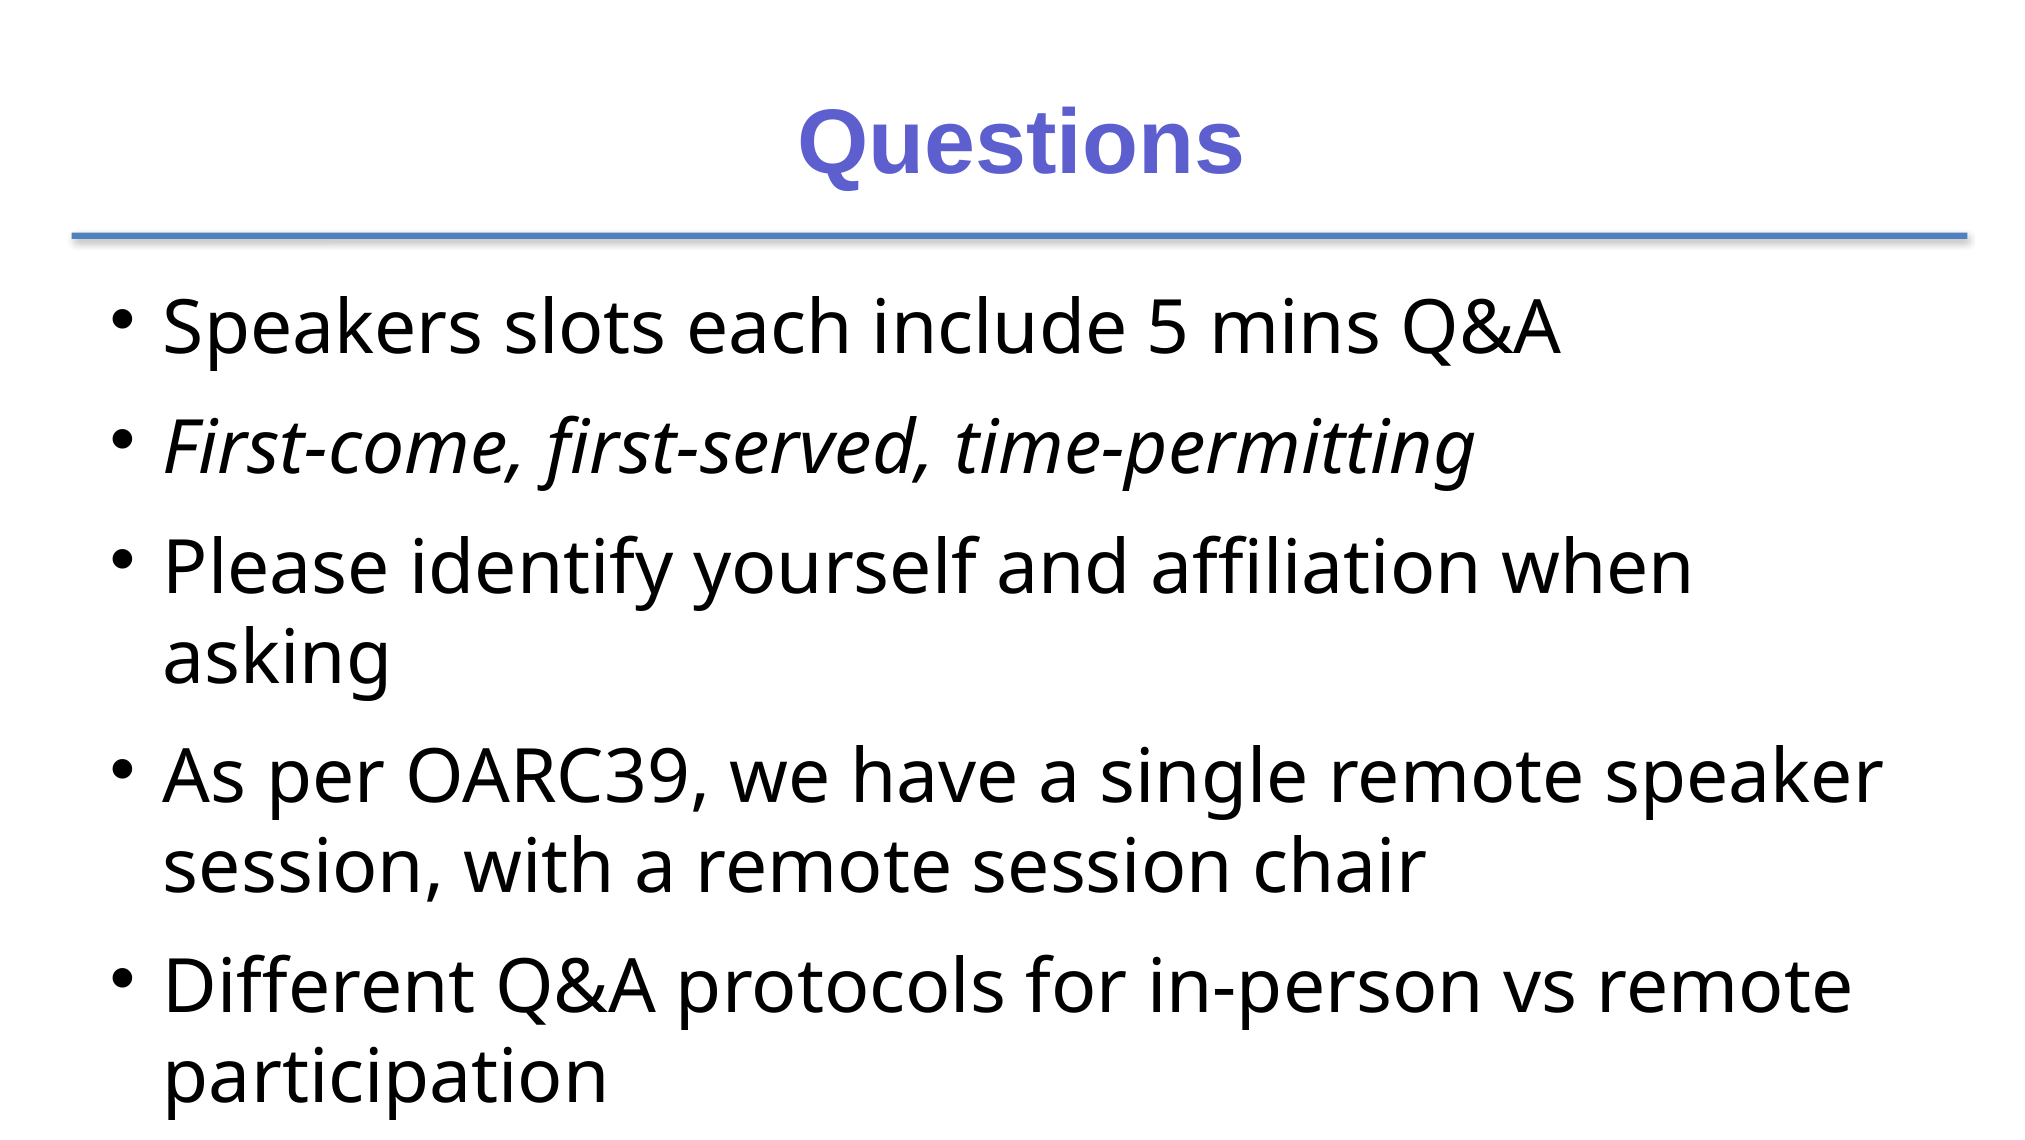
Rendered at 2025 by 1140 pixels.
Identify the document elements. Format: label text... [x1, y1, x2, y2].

text_box Speakers slots each include 5 mins Q&A First-come, first-served, time-permitting Please identify yourself and affiliation when asking As per OARC39, we have a single remote speaker session, with a remote session chair Different Q&A protocols for in-person vs remote participation [92, 278, 1933, 936]
text_box Questions [110, 41, 1933, 232]
